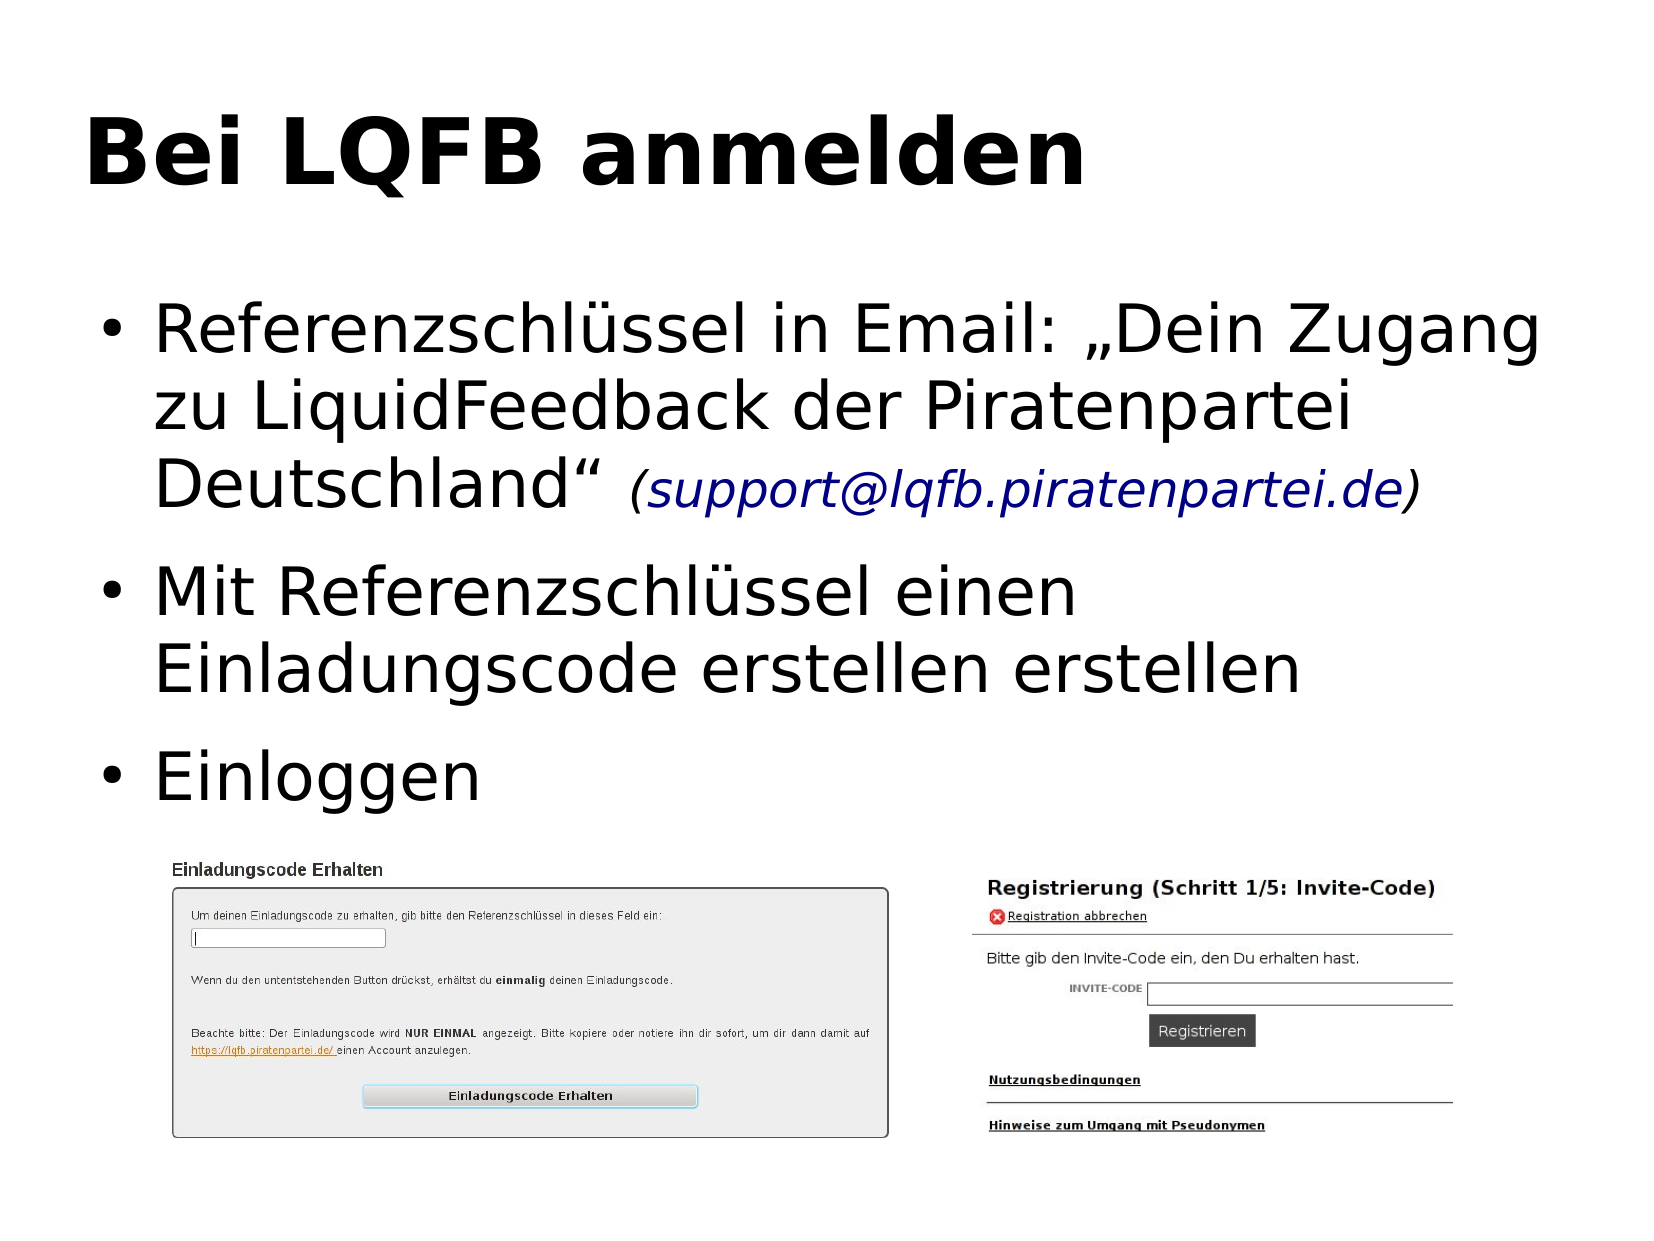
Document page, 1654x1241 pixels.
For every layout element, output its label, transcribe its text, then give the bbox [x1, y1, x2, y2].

list Referenzschlüssel in Email: „Dein Zugang zu LiquidFeedback der Piratenpartei Deutschland“ (support@lqfb.piratenpartei.de) Mit Referenzschlüssel einen Einladungscode erstellen erstellen Einloggen [82, 290, 1571, 1109]
picture [165, 850, 898, 1146]
picture [972, 862, 1453, 1158]
title Bei LQFB anmelden [82, 49, 1571, 257]
